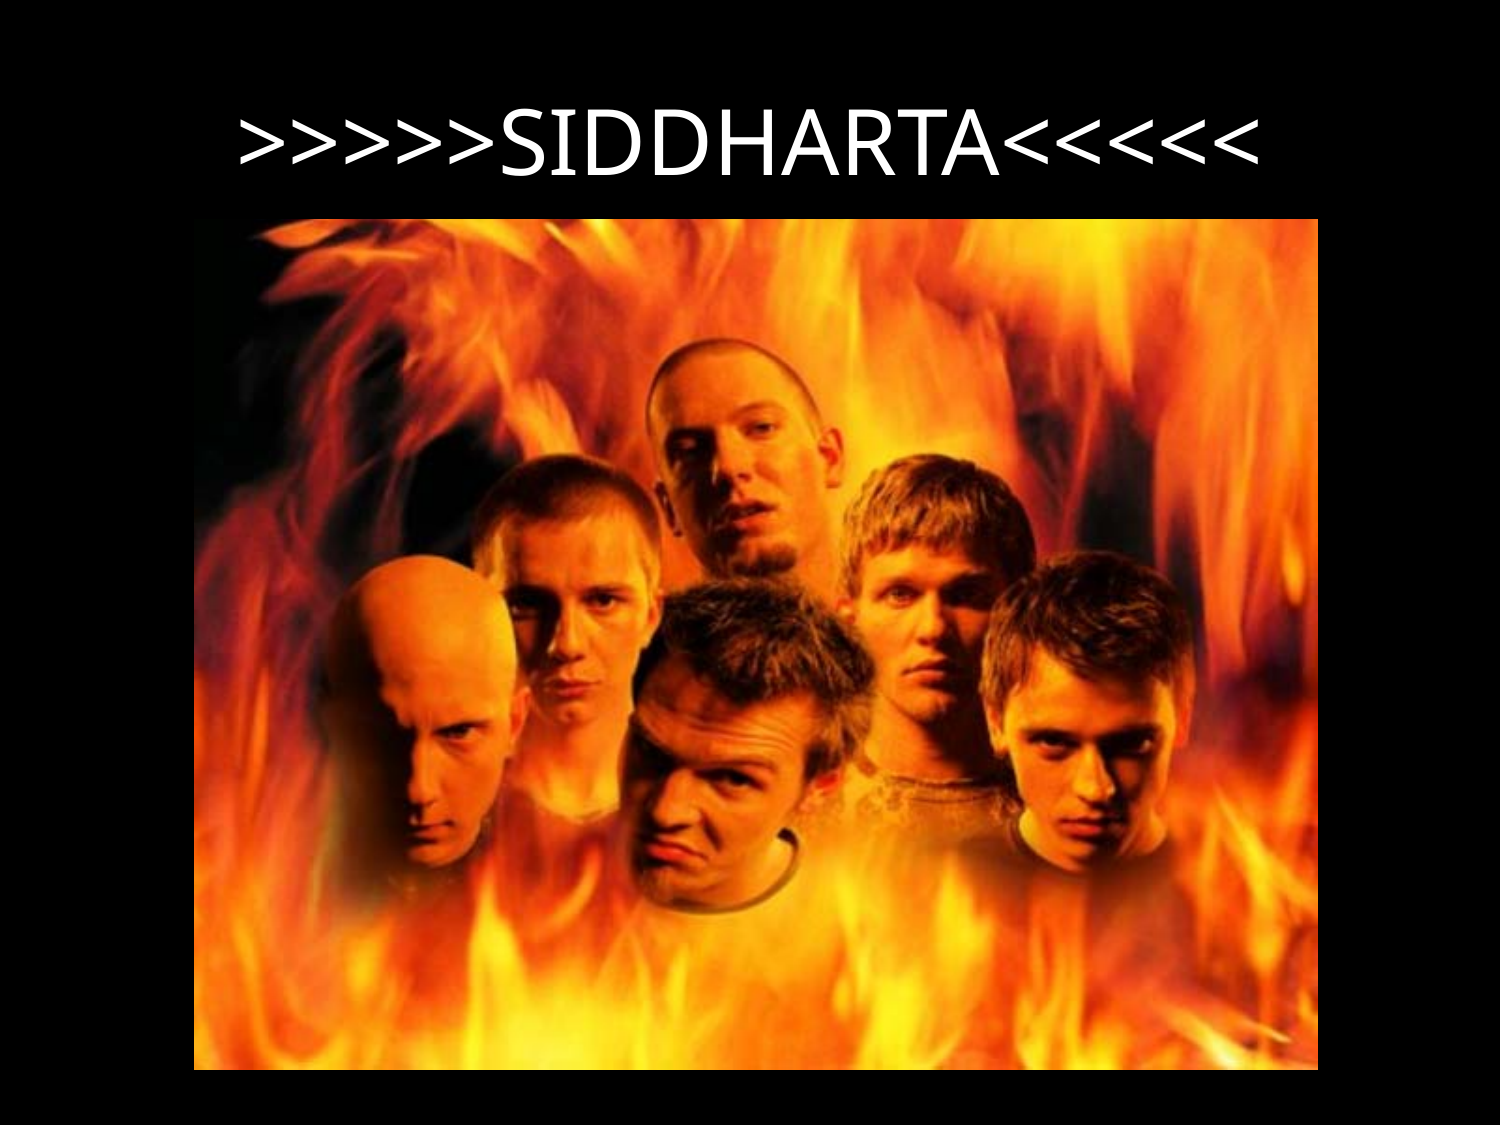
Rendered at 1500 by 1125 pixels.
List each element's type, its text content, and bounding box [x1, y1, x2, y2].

picture [194, 219, 1318, 1070]
title >>>>>SIDDHARTA<<<<< [75, 45, 1425, 233]
